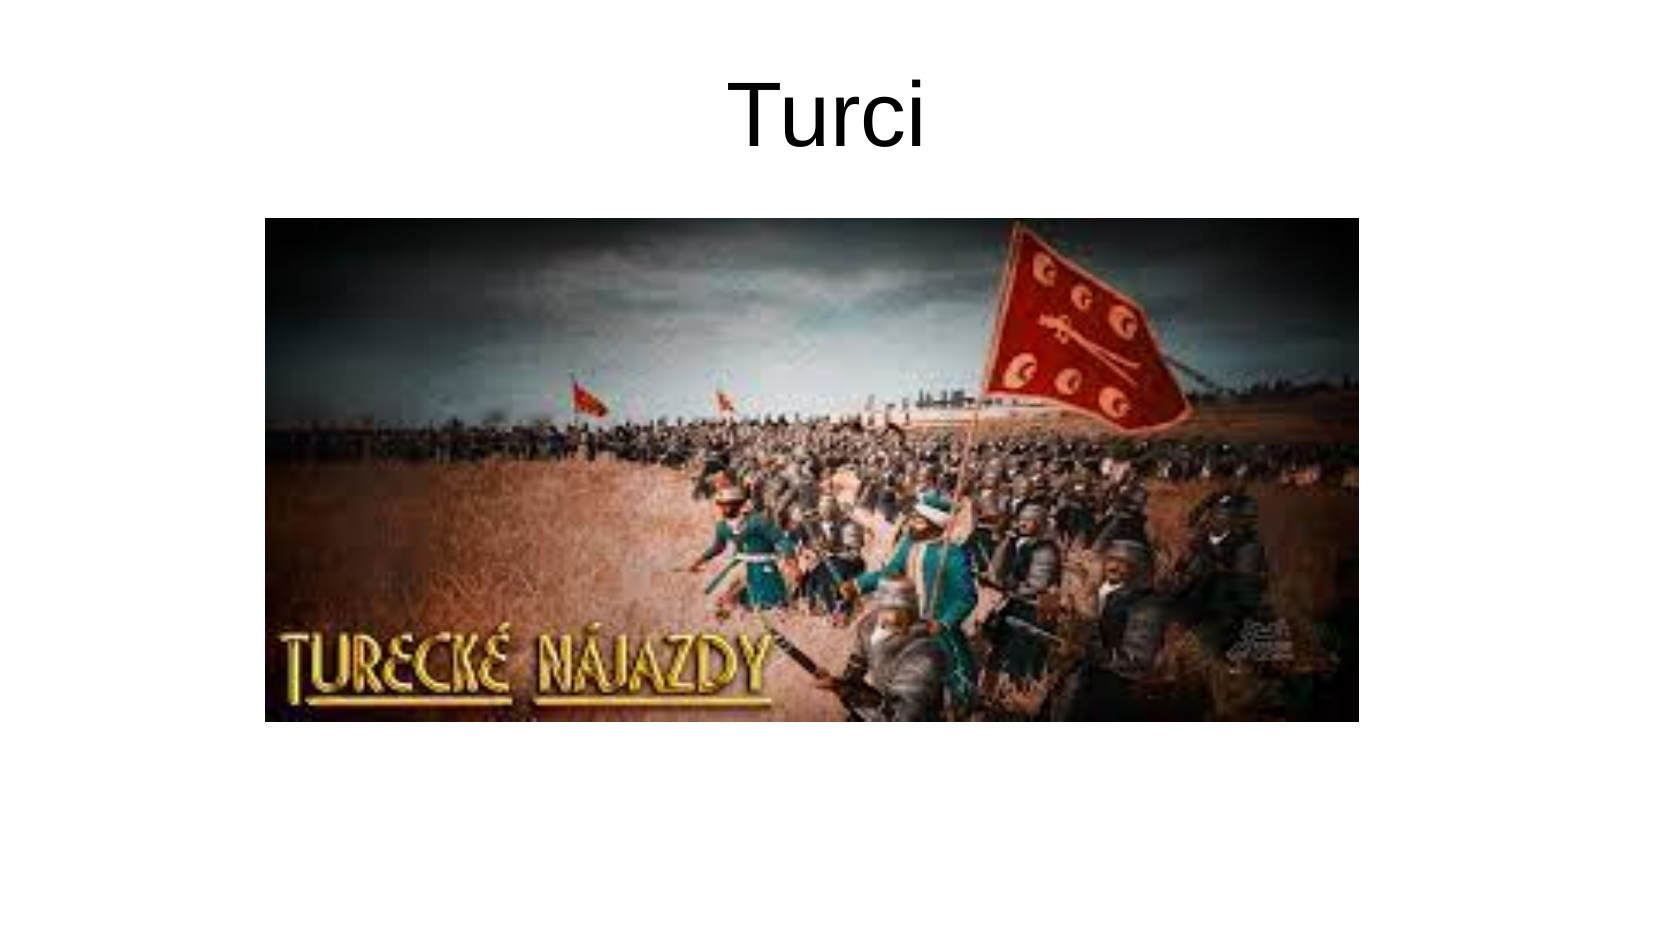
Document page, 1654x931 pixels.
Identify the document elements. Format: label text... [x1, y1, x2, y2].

picture [265, 218, 1359, 722]
title Turci [82, 37, 1571, 193]
